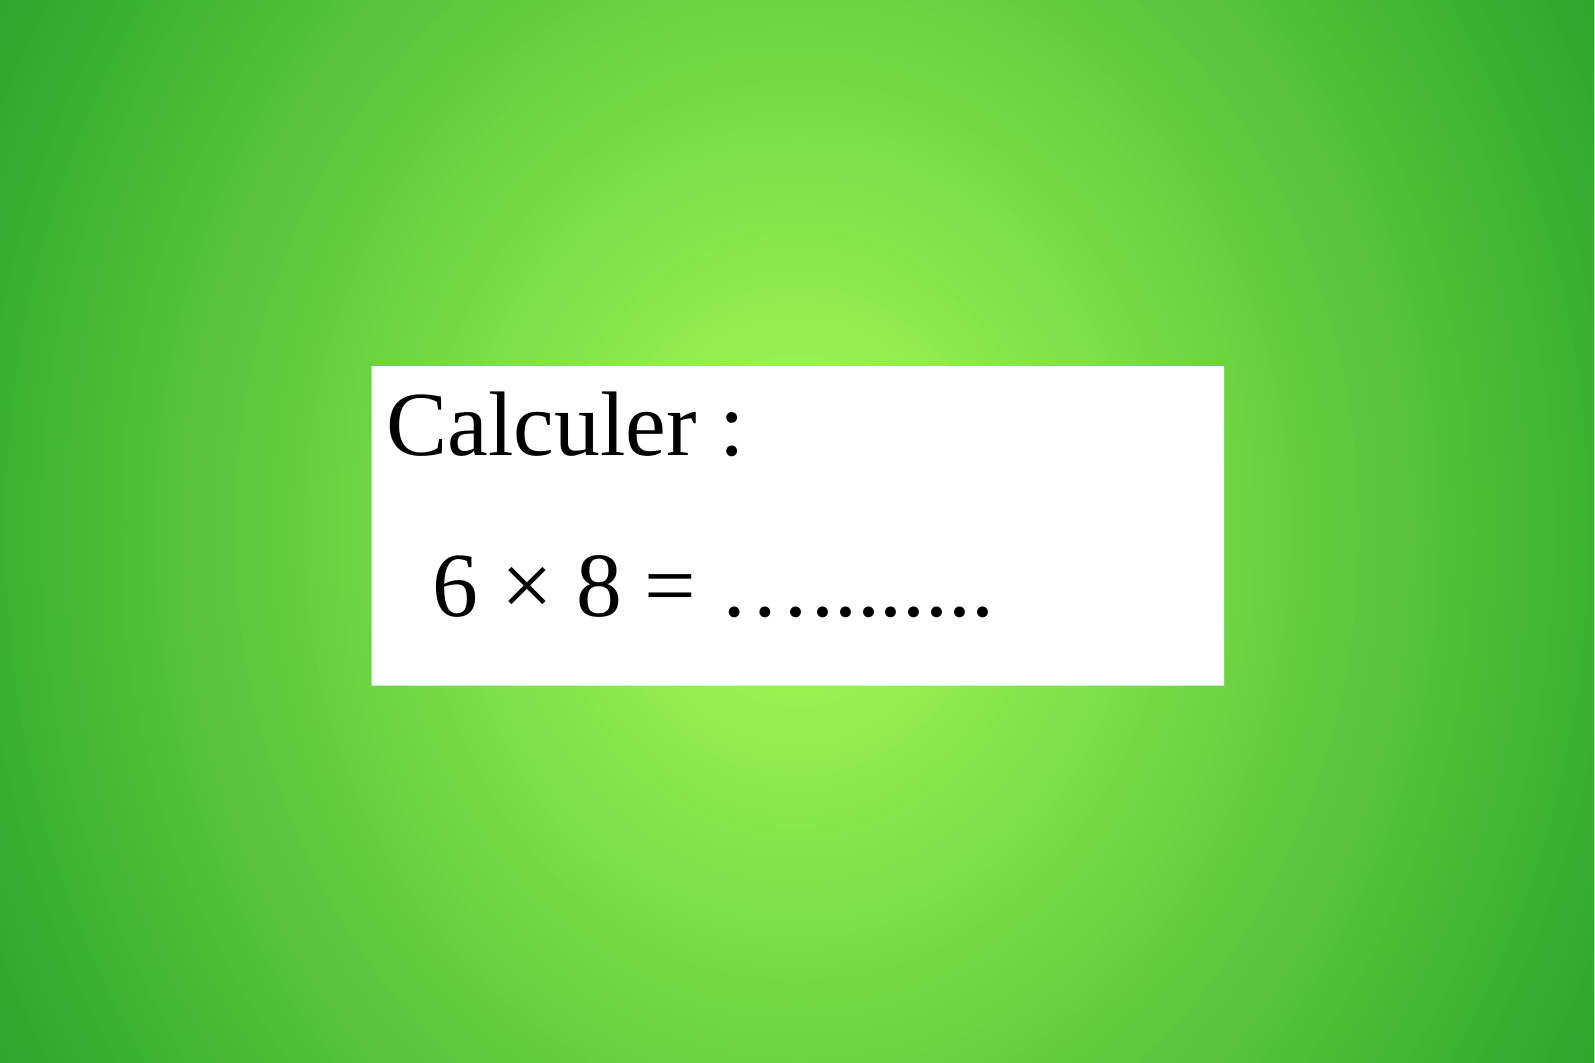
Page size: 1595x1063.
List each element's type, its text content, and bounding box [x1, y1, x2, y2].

picture [0, 0, 1595, 1063]
text_box Calculer : 6 × 8 = …........ [371, 366, 1225, 686]
